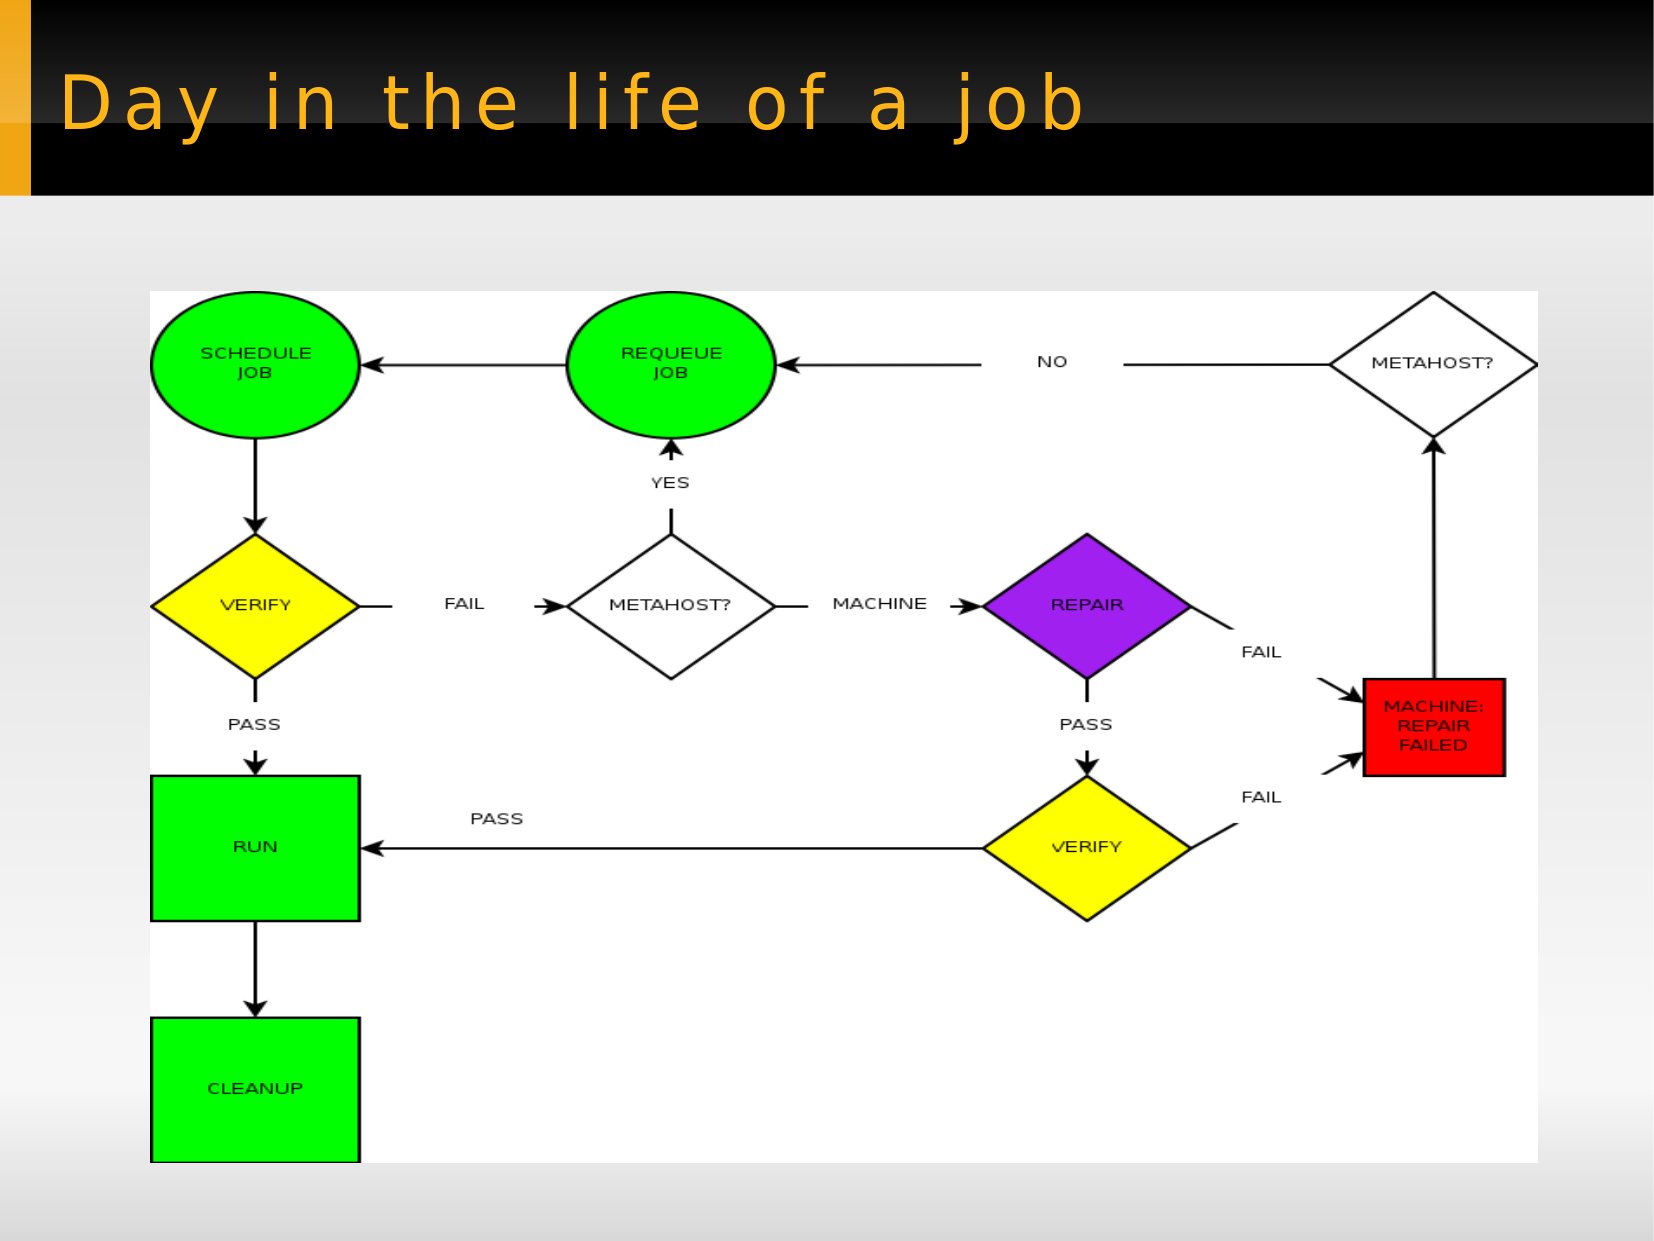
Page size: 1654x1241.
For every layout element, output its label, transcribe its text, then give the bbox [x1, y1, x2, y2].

picture [0, 0, 1654, 1241]
title Day in the life of a job [59, 36, 1270, 171]
